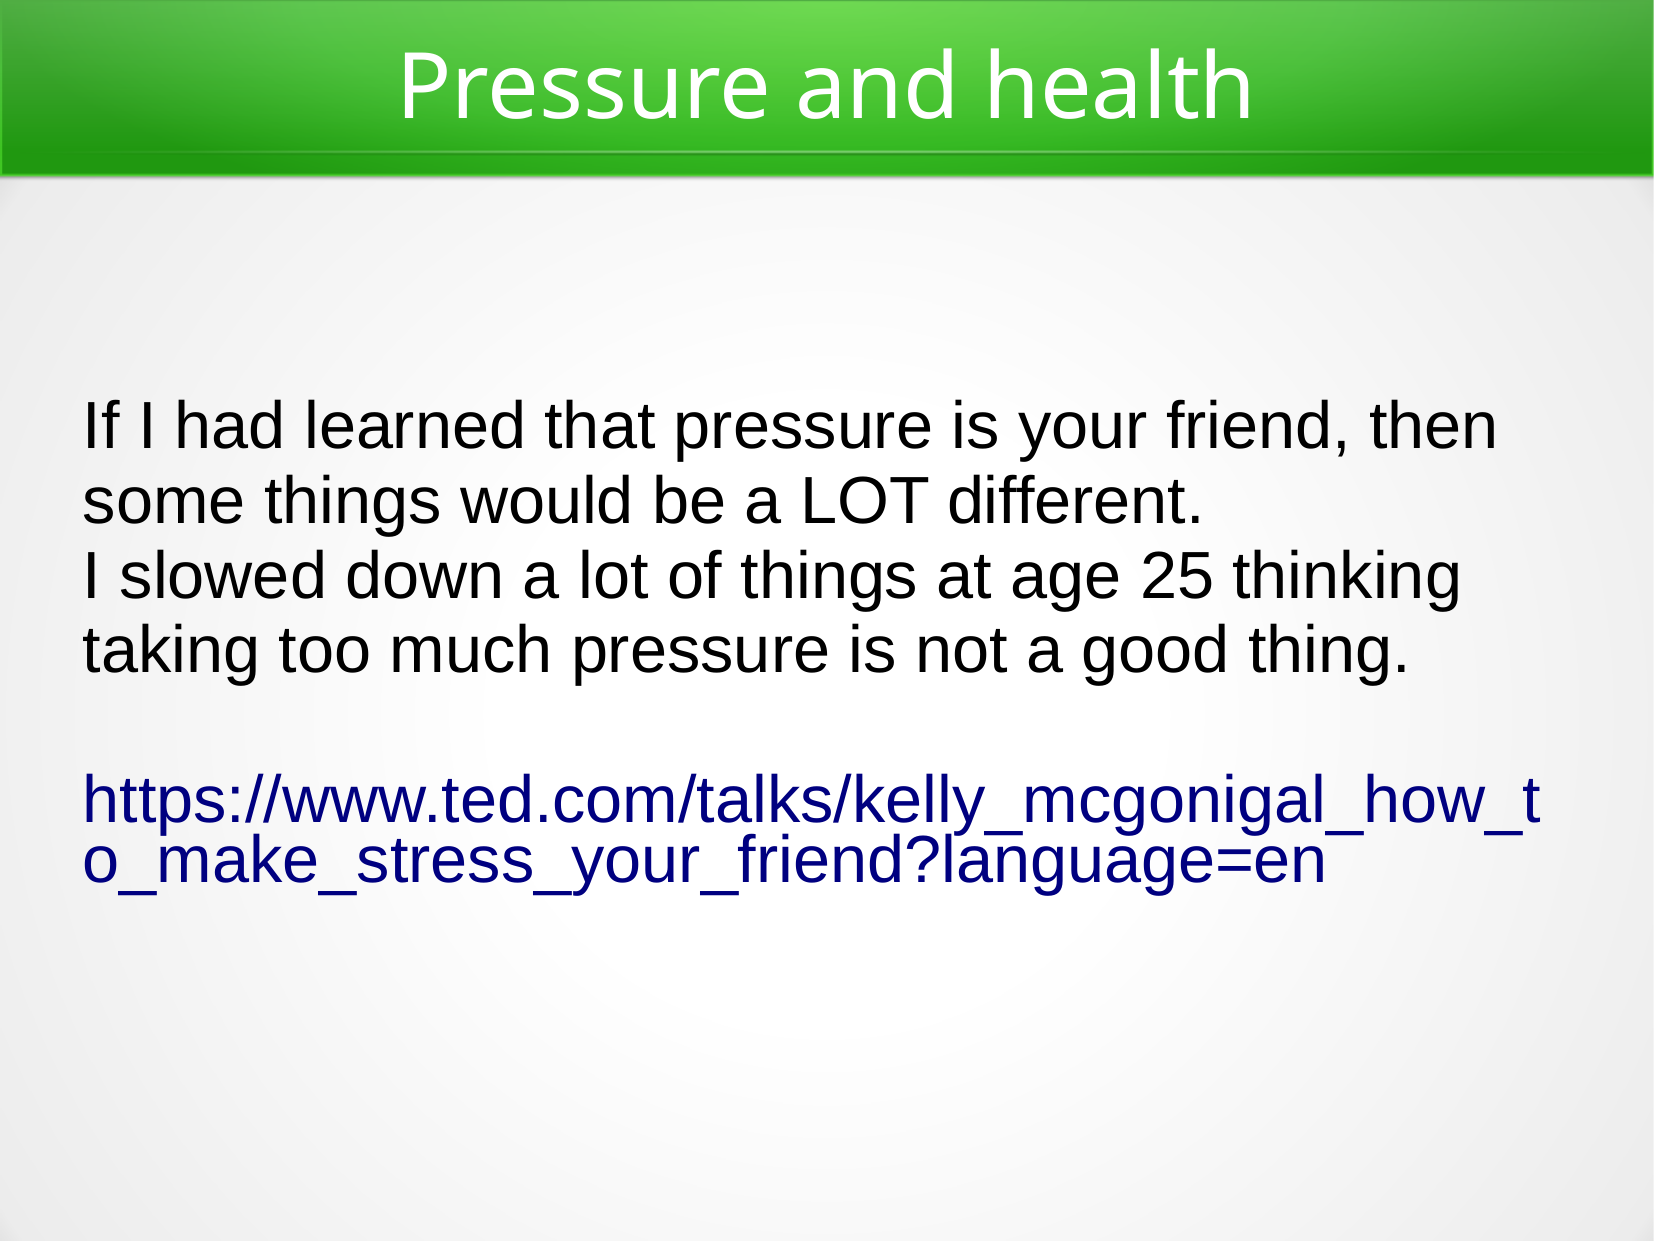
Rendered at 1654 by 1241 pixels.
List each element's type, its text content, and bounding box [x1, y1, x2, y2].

title Pressure and health [82, 11, 1571, 154]
picture [0, 0, 1654, 1241]
subtitle If I had learned that pressure is your friend, then some things would be a LOT different. I slowed down a lot of things at age 25 thinking taking too much pressure is not a good thing. https://www.ted.com/talks/kelly_mcgonigal_how_to_make_stress_your_friend?language=en [82, 290, 1571, 1010]
